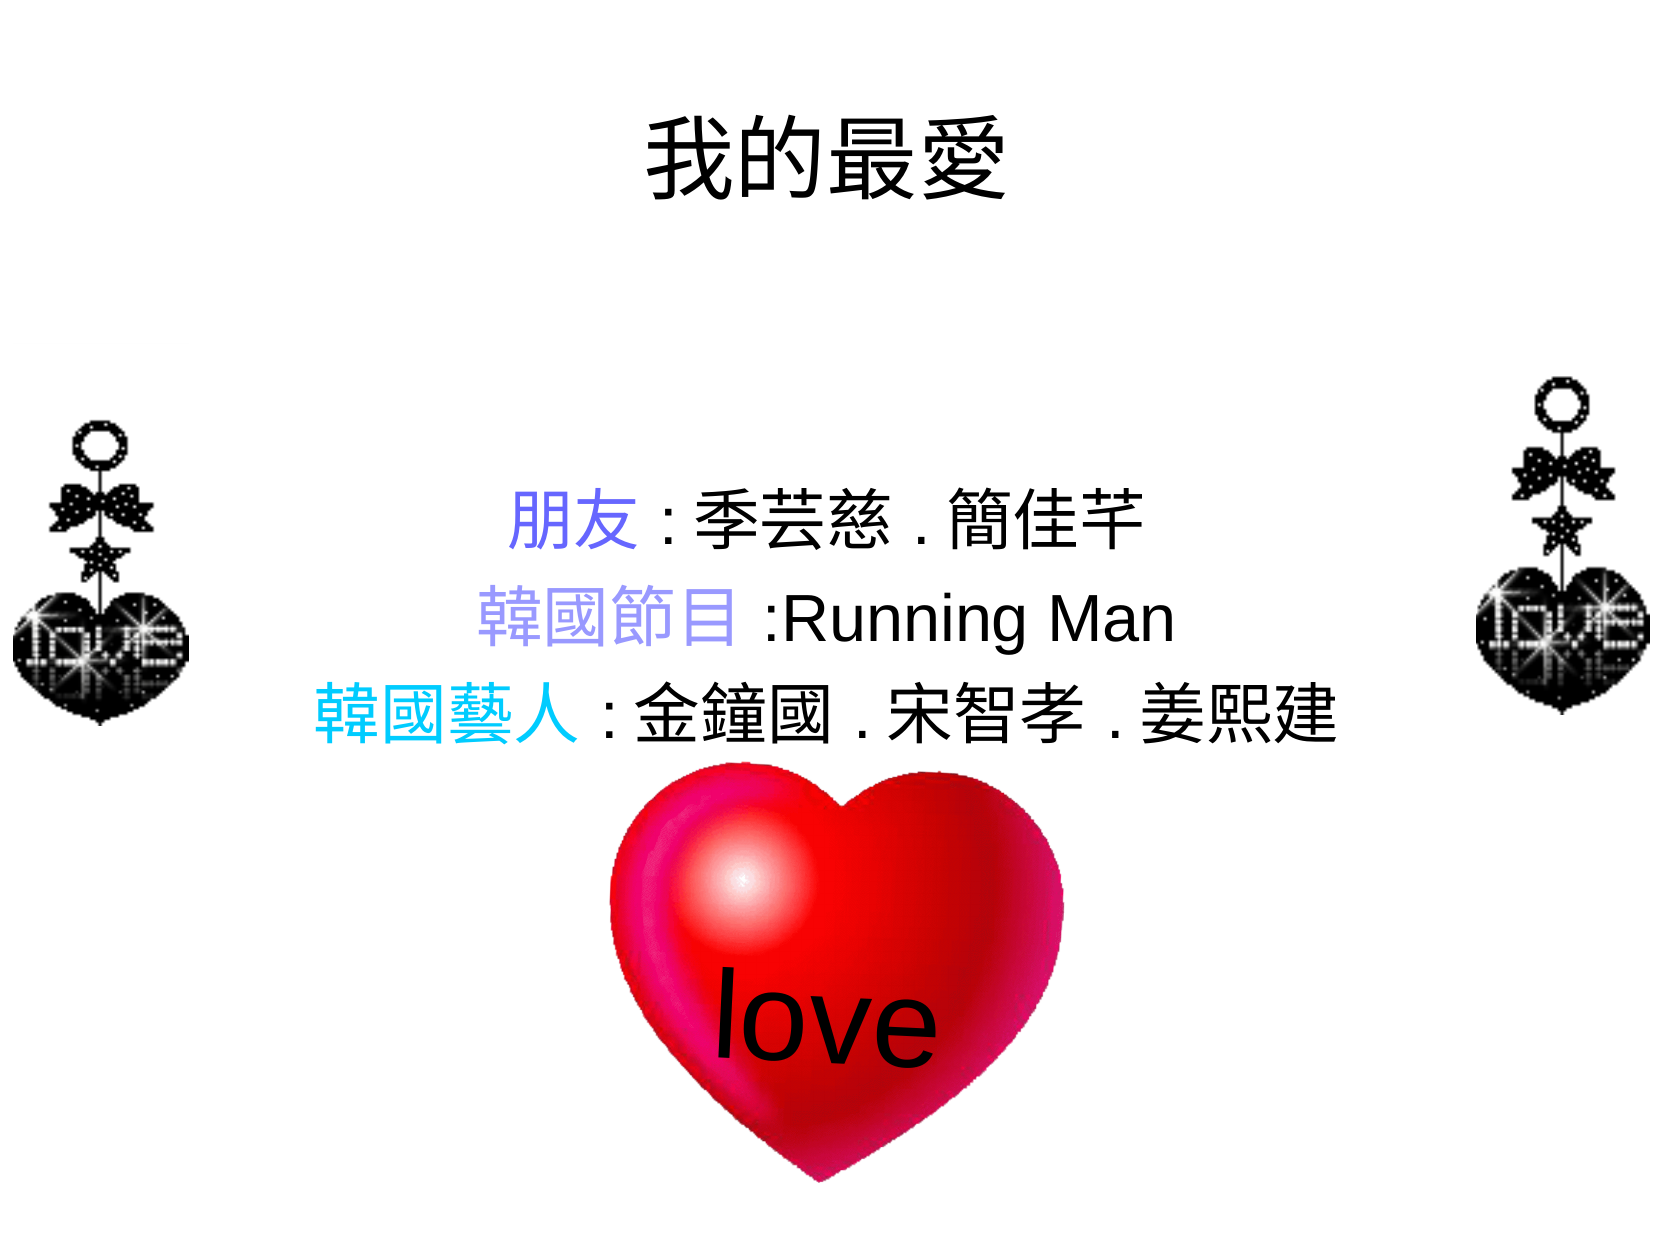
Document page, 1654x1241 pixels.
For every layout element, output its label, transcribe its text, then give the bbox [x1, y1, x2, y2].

picture [588, 720, 1072, 1194]
subtitle 朋友:季芸慈.簡佳芊 韓國節目:Running Man 韓國藝人:金鐘國.宋智孝.姜熙建 [82, 290, 1571, 1010]
title 我的最愛 [82, 49, 1571, 257]
picture [1571, 290, 1650, 715]
picture [13, 342, 82, 726]
